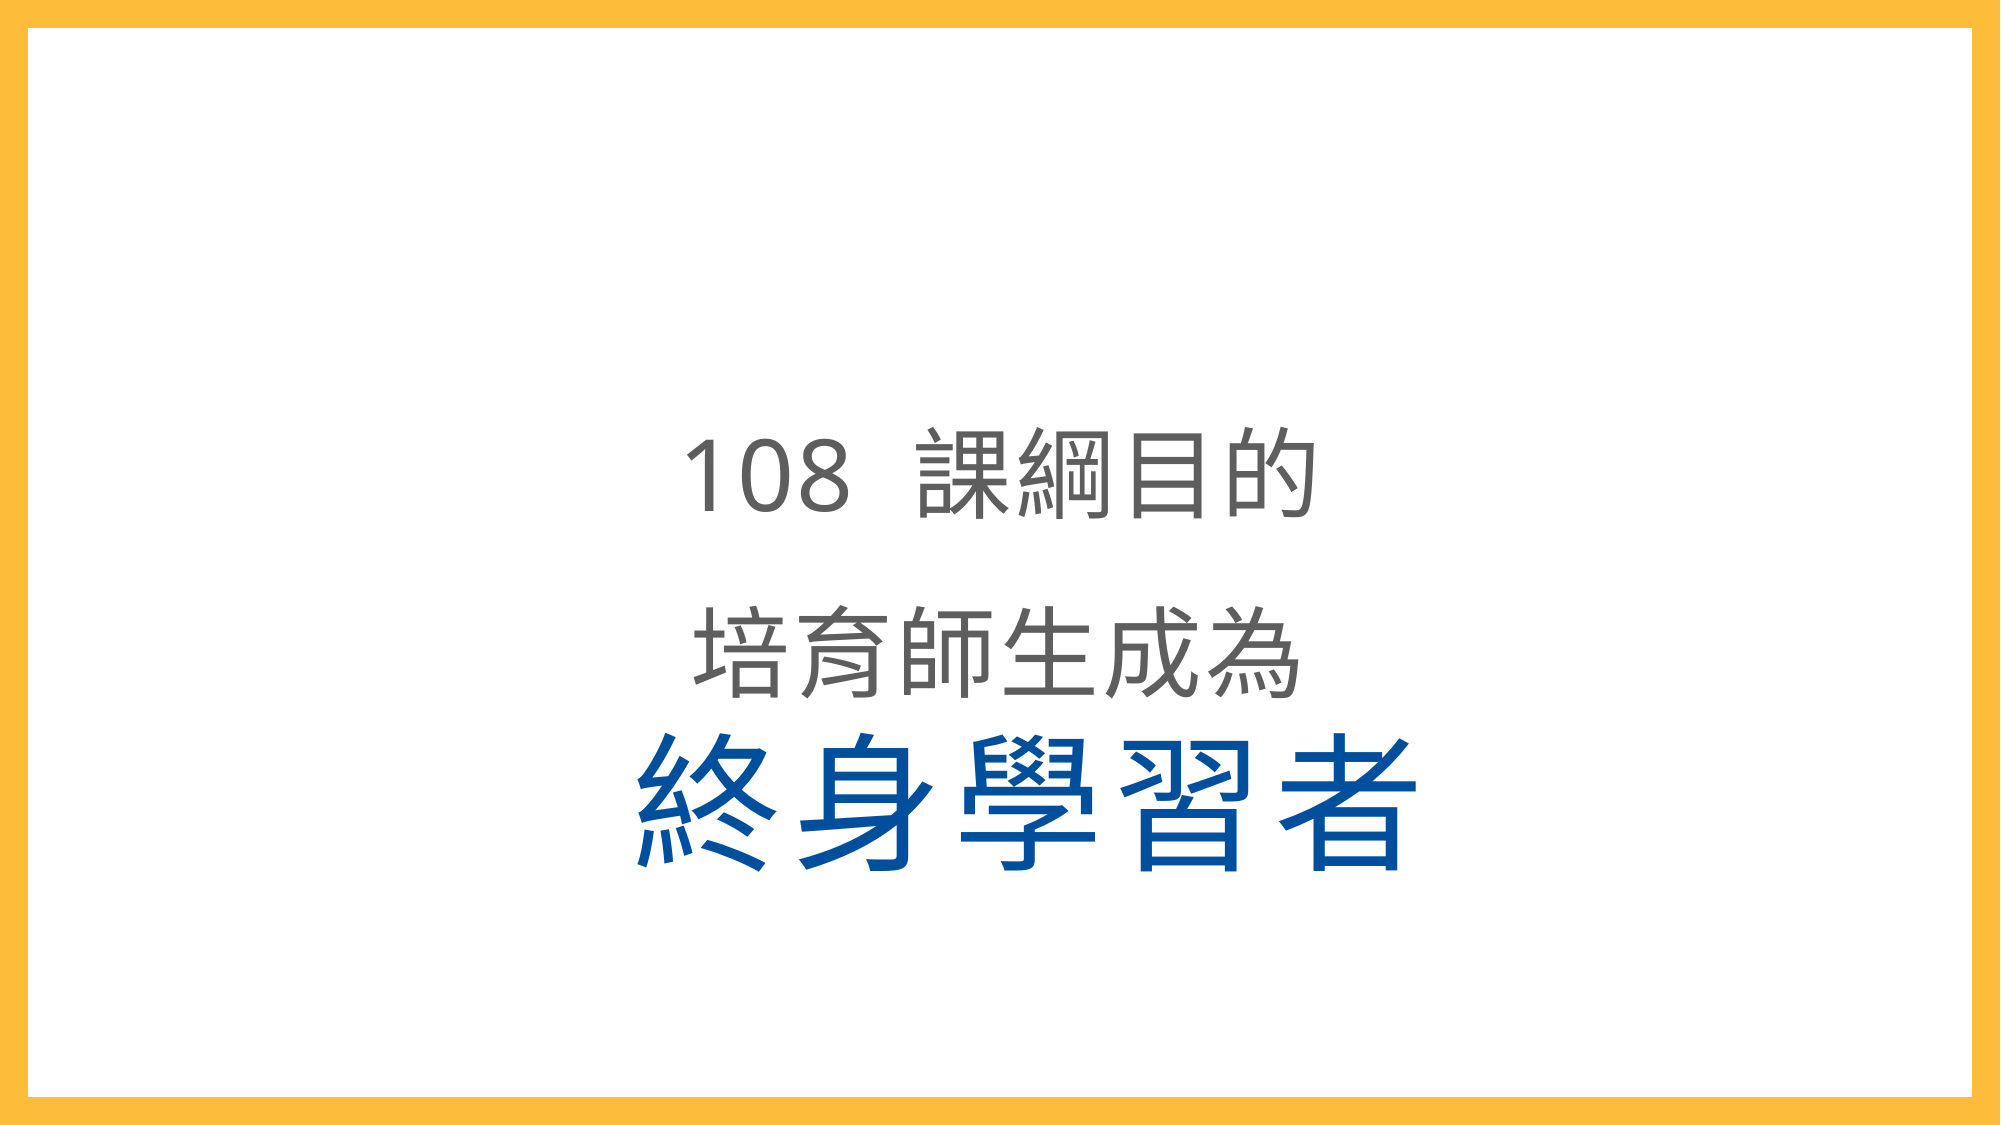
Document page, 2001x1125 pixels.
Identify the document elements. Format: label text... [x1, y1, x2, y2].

title 108 課綱目的 培育師生成為 終身學習者 [273, 410, 1717, 890]
